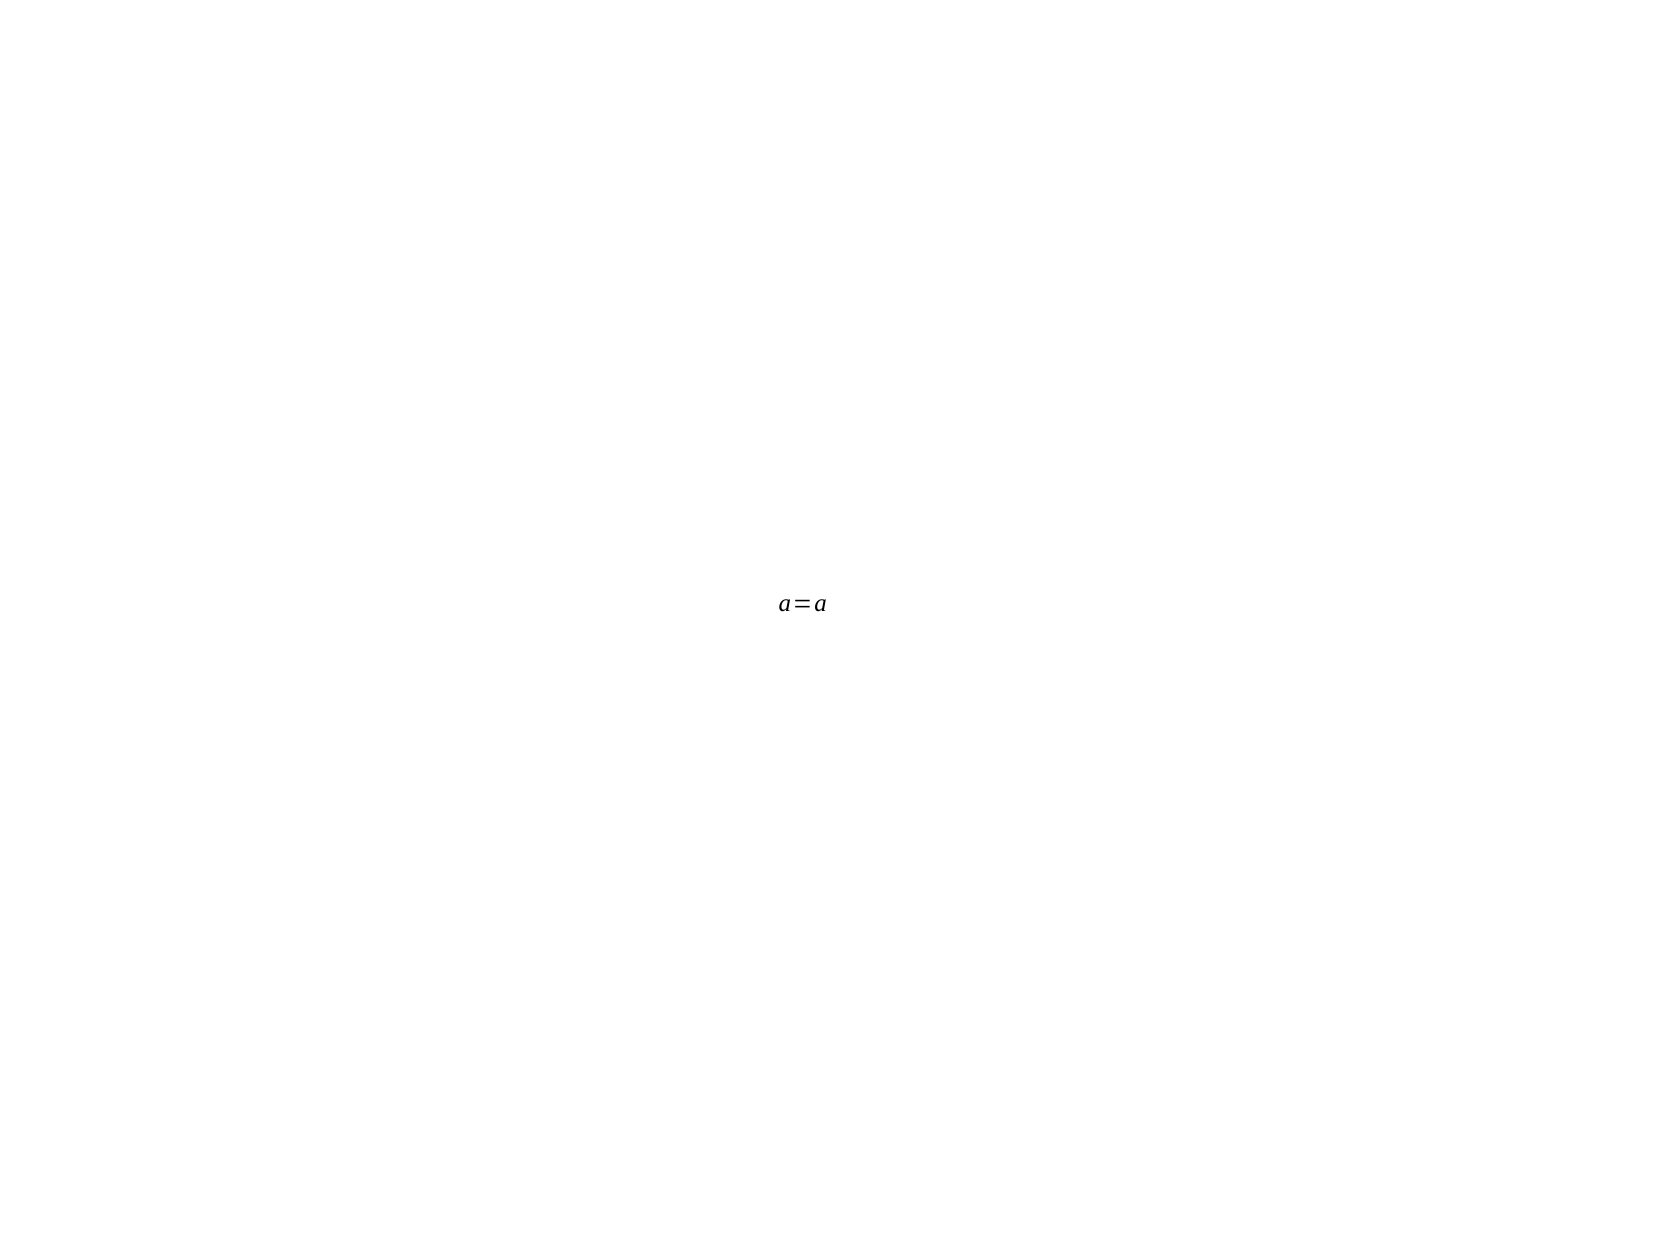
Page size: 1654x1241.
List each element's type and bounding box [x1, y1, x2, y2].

chart [772, 589, 833, 618]
